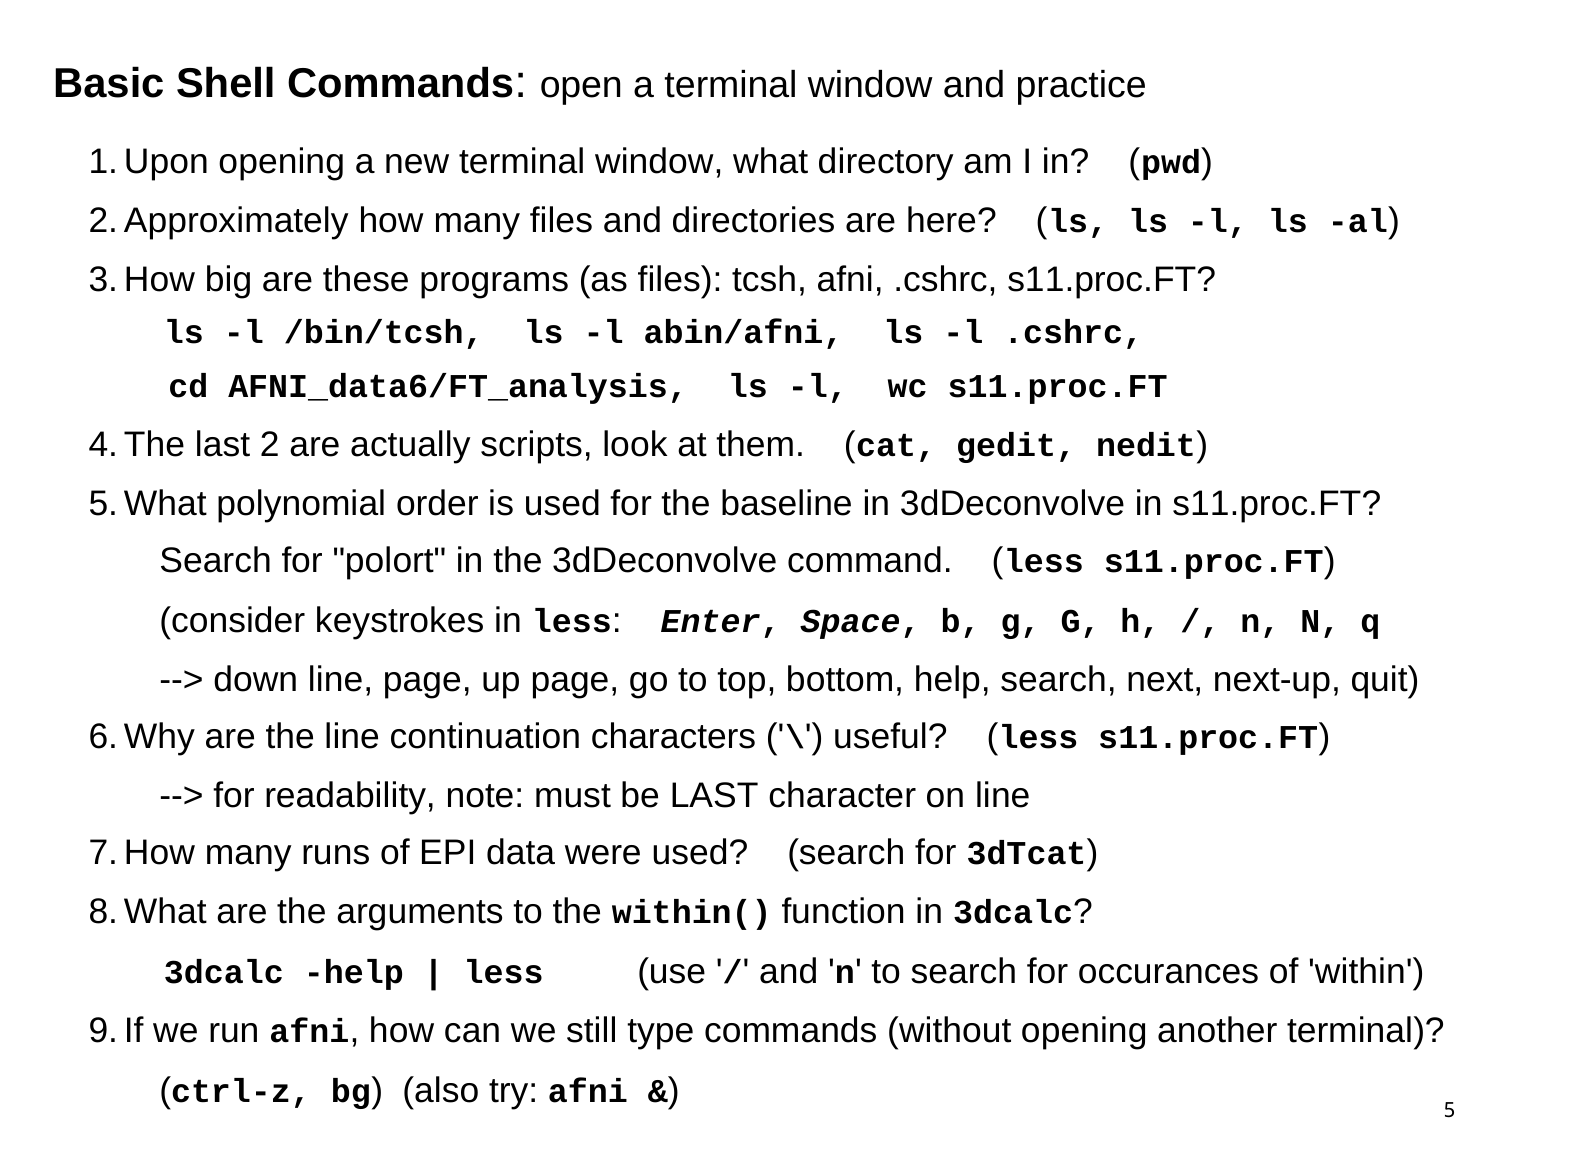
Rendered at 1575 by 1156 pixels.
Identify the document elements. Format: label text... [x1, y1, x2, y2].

list Basic Shell Commands: open a terminal window and practice Upon opening a new terminal window, what directory am I in? (pwd) Approximately how many files and directories are here? (ls, ls -l, ls -al) How big are these programs (as files): tcsh, afni, .cshrc, s11.proc.FT? ls -l /bin/tcsh, ls -l abin/afni, ls -l .cshrc, cd AFNI_data6/FT_analysis, ls -l, wc s11.proc.FT The last 2 are actually scripts, look at them. (cat, gedit, nedit) What polynomial order is used for the baseline in 3dDeconvolve in s11.proc.FT? Search for "polort" in the 3dDeconvolve command. (less s11.proc.FT) (consider keystrokes in less: Enter, Space, b, g, G, h, /, n, N, q --> down line, page, up page, go to top, bottom, help, search, next, next-up, quit) Why are the line continuation characters ('\') useful? (less s11.proc.FT) --> for readability, note: must be LAST character on line How many runs of EPI data were used? (search for 3dTcat) What are the arguments to the within() function in 3dcalc? 3dcalc -help | less (use '/' and 'n' to search for occurances of 'within') If we run afni, how can we still type commands (without opening another terminal)? (ctrl-z, bg) (also try: afni &) [37, 37, 1538, 1126]
